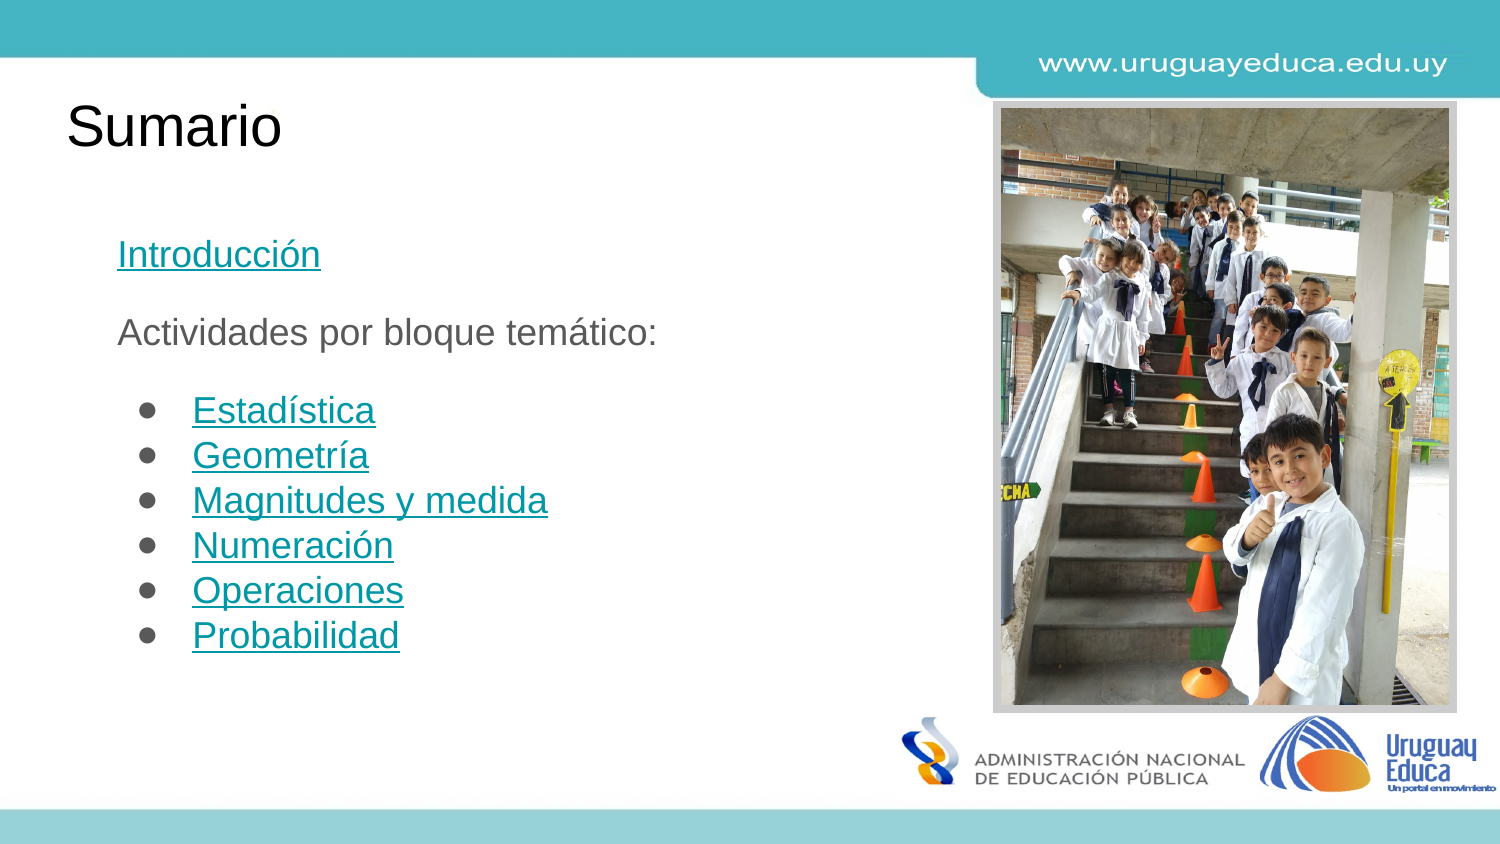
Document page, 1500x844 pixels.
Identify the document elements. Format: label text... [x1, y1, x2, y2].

title Sumario [51, 72, 1449, 167]
picture [0, 0, 1500, 844]
list Introducción Actividades por bloque temático: Estadística Geometría Magnitudes y medida Numeración Operaciones Probabilidad [102, 214, 1500, 775]
picture [1001, 108, 1449, 706]
